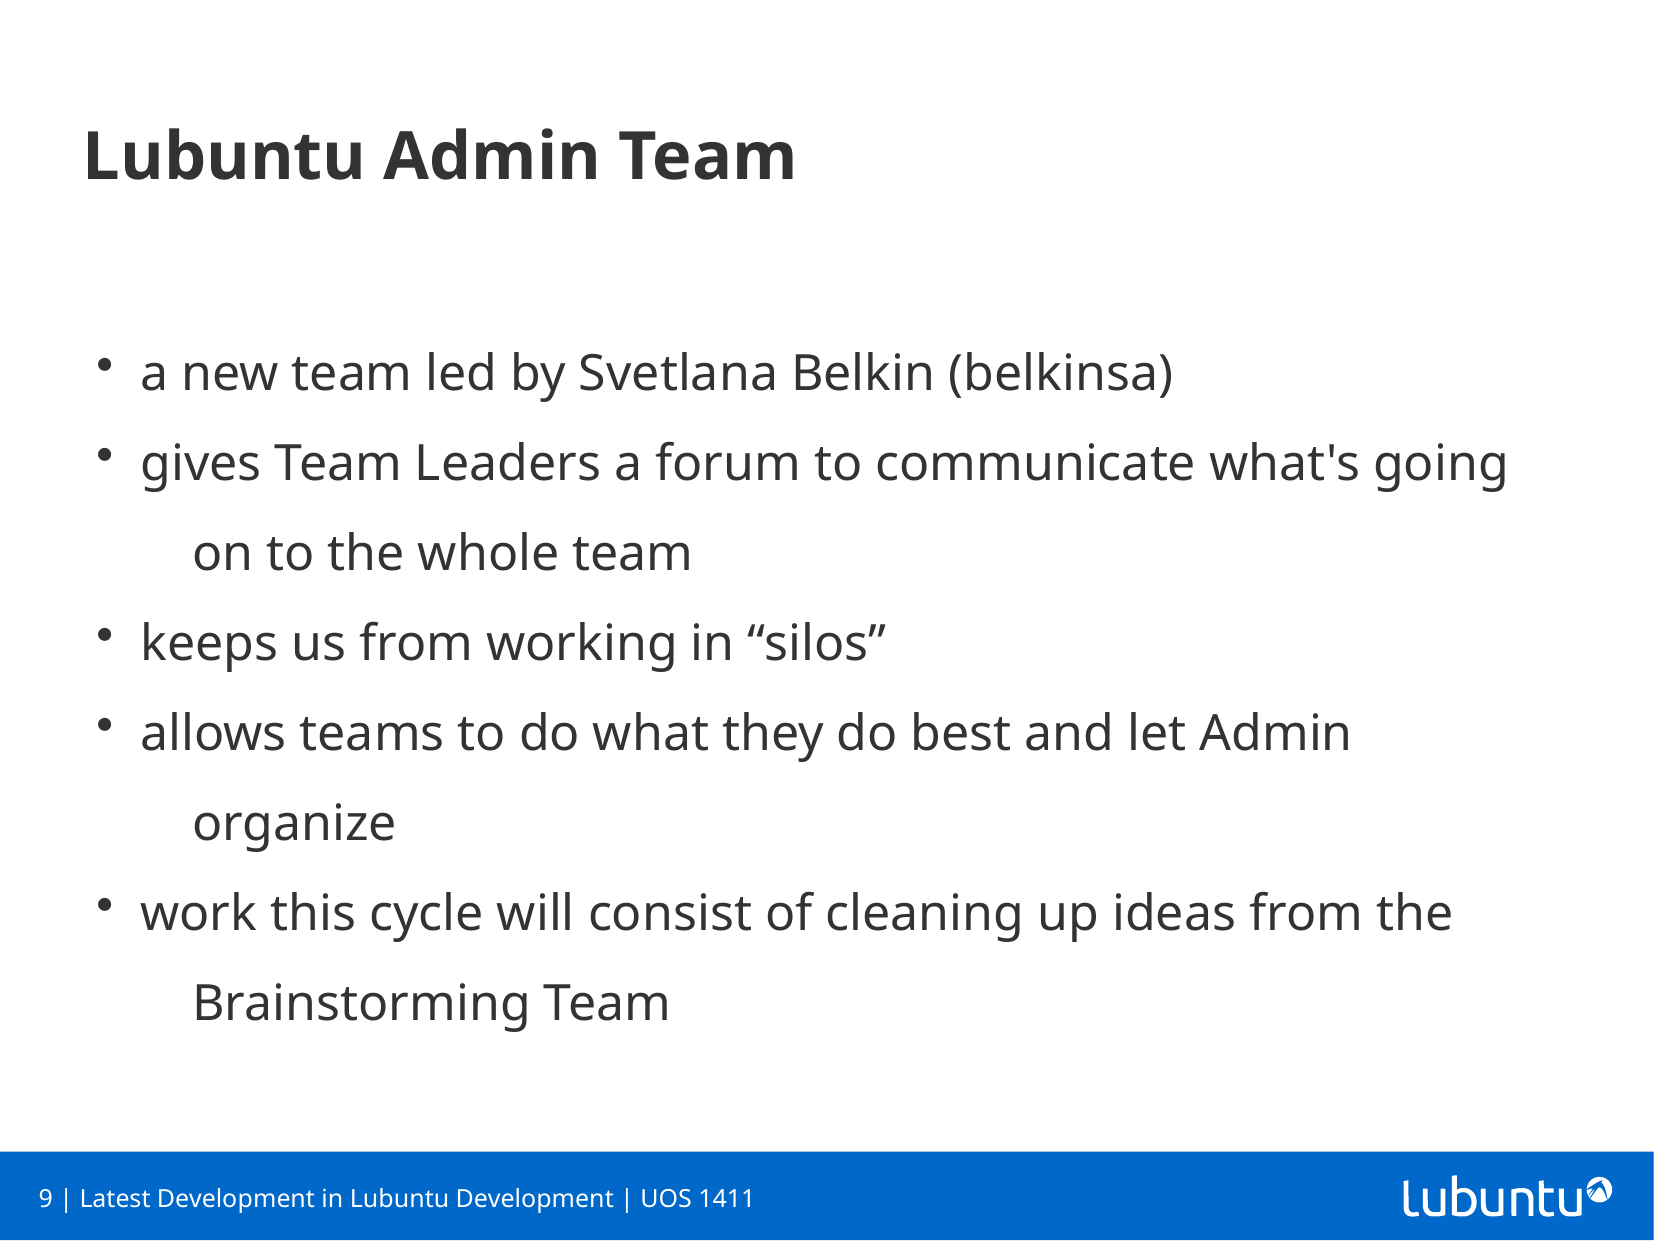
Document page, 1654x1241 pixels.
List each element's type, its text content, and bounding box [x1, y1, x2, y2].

list a new team led by Svetlana Belkin (belkinsa) gives Team Leaders a forum to communicate what's going on to the whole team keeps us from working in “silos” allows teams to do what they do best and let Admin organize work this cycle will consist of cleaning up ideas from the Brainstorming Team [87, 301, 1579, 1121]
title Lubuntu Admin Team [82, 49, 1571, 257]
